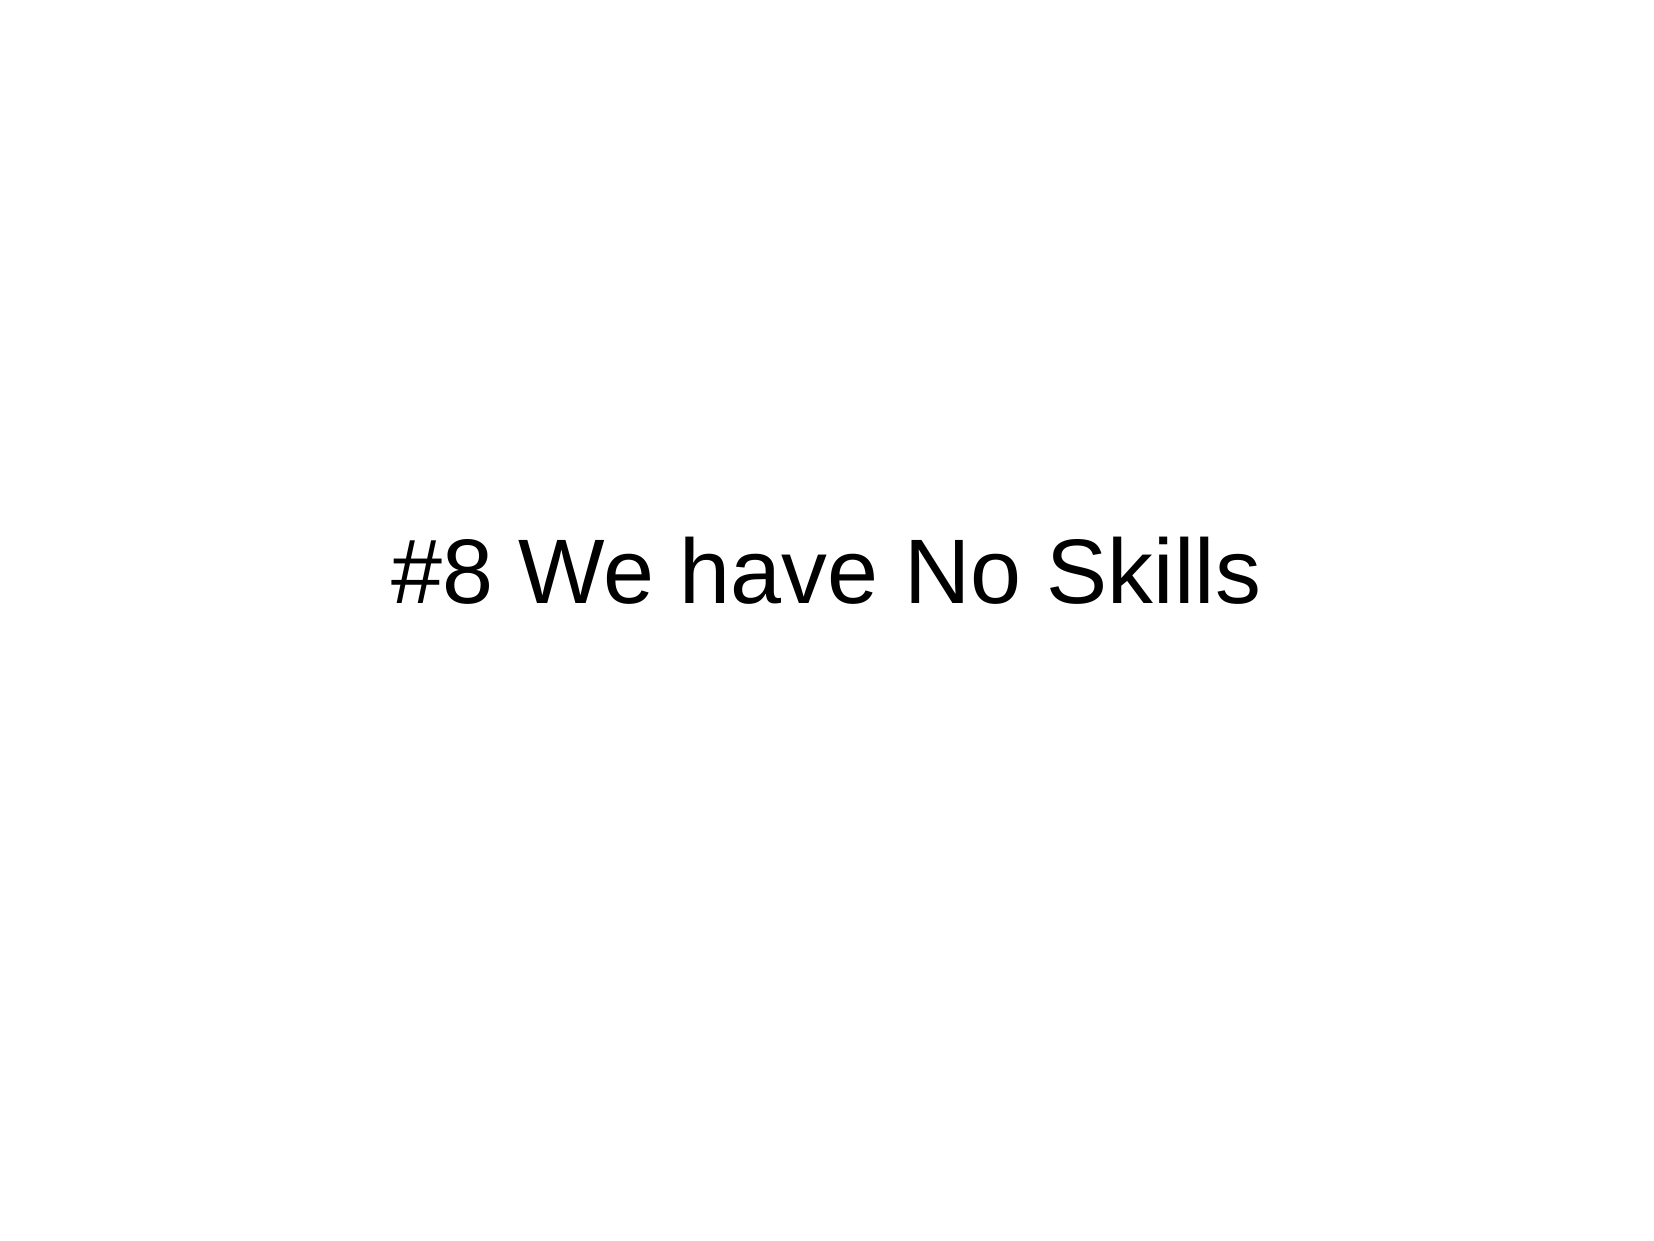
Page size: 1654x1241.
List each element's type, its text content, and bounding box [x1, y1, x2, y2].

title #8 We have No Skills [82, 468, 1571, 676]
